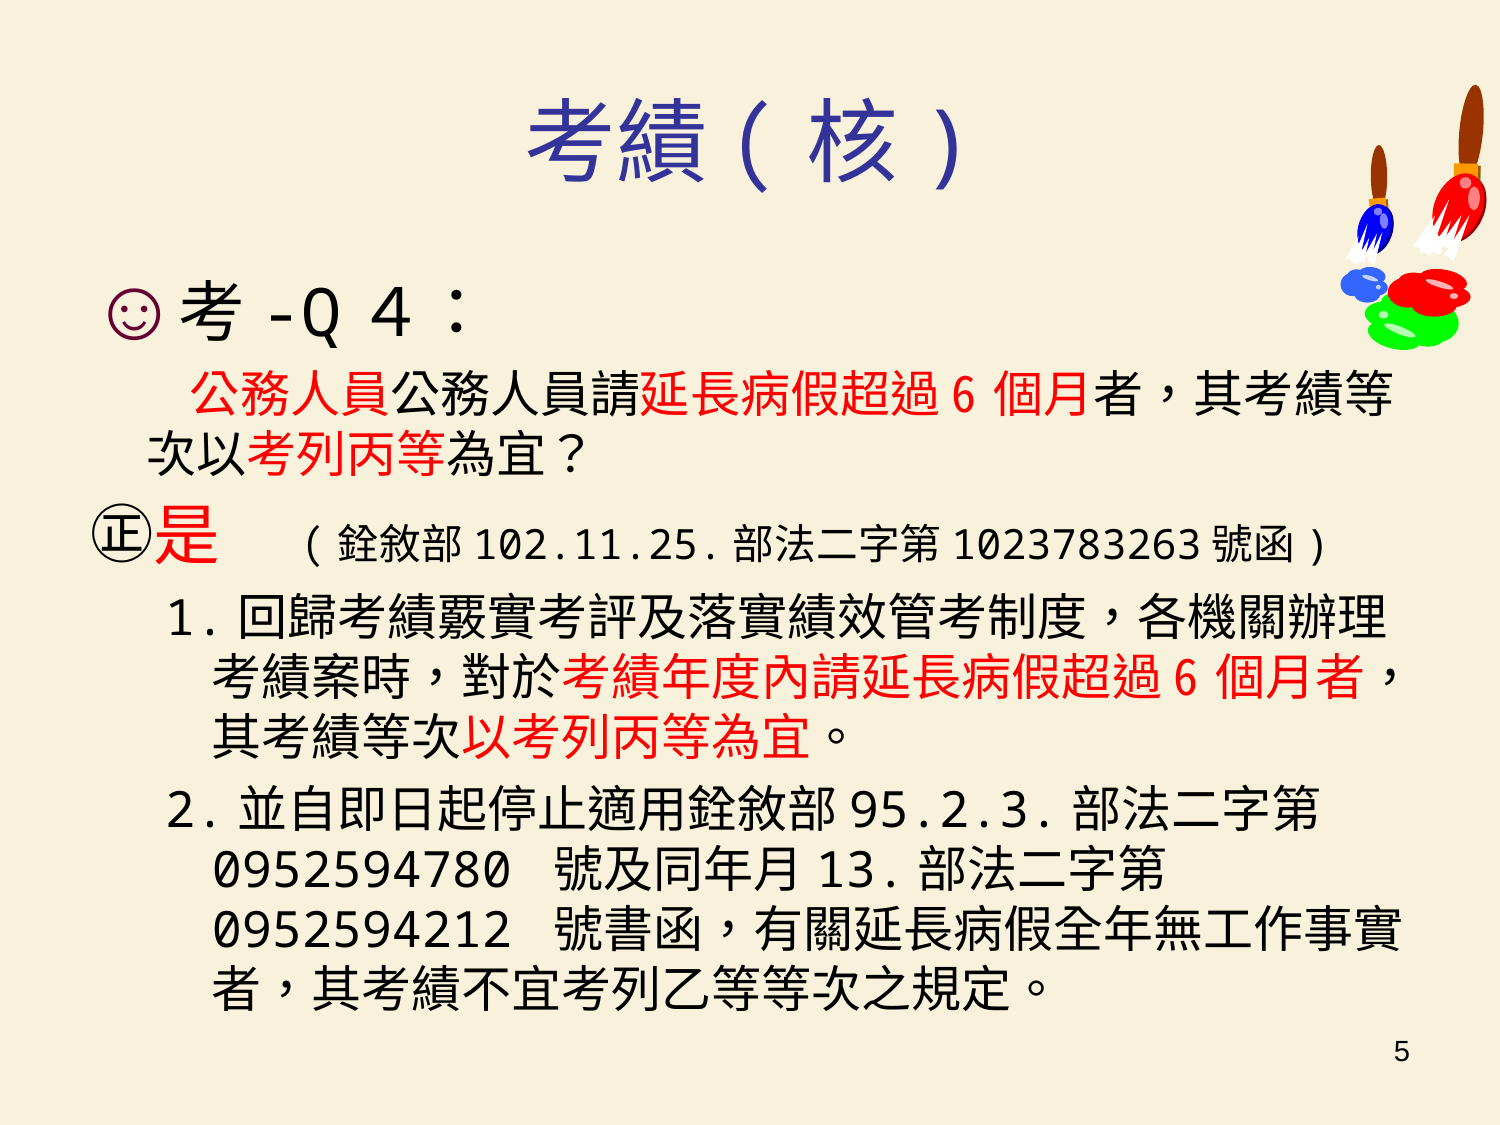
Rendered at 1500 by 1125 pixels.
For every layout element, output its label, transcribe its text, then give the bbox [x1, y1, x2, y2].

title 考績(核) [75, 45, 1426, 233]
text_box <number> [1074, 1024, 1426, 1103]
list 考-Q４： 公務人員公務人員請延長病假超過6個月者，其考績等次以考列丙等為宜？ 是 (銓敘部102.11.25.部法二字第1023783263號函) 1.回歸考績覈實考評及落實績效管考制度，各機關辦理考績案時，對於考績年度內請延長病假超過6個月者，其考績等次以考列丙等為宜。 2.並自即日起停止適用銓敘部95.2.3.部法二字第0952594780 號及同年月13.部法二字第0952594212 號書函，有關延長病假全年無工作事實者，其考績不宜考列乙等等次之規定。 [75, 262, 1426, 1045]
